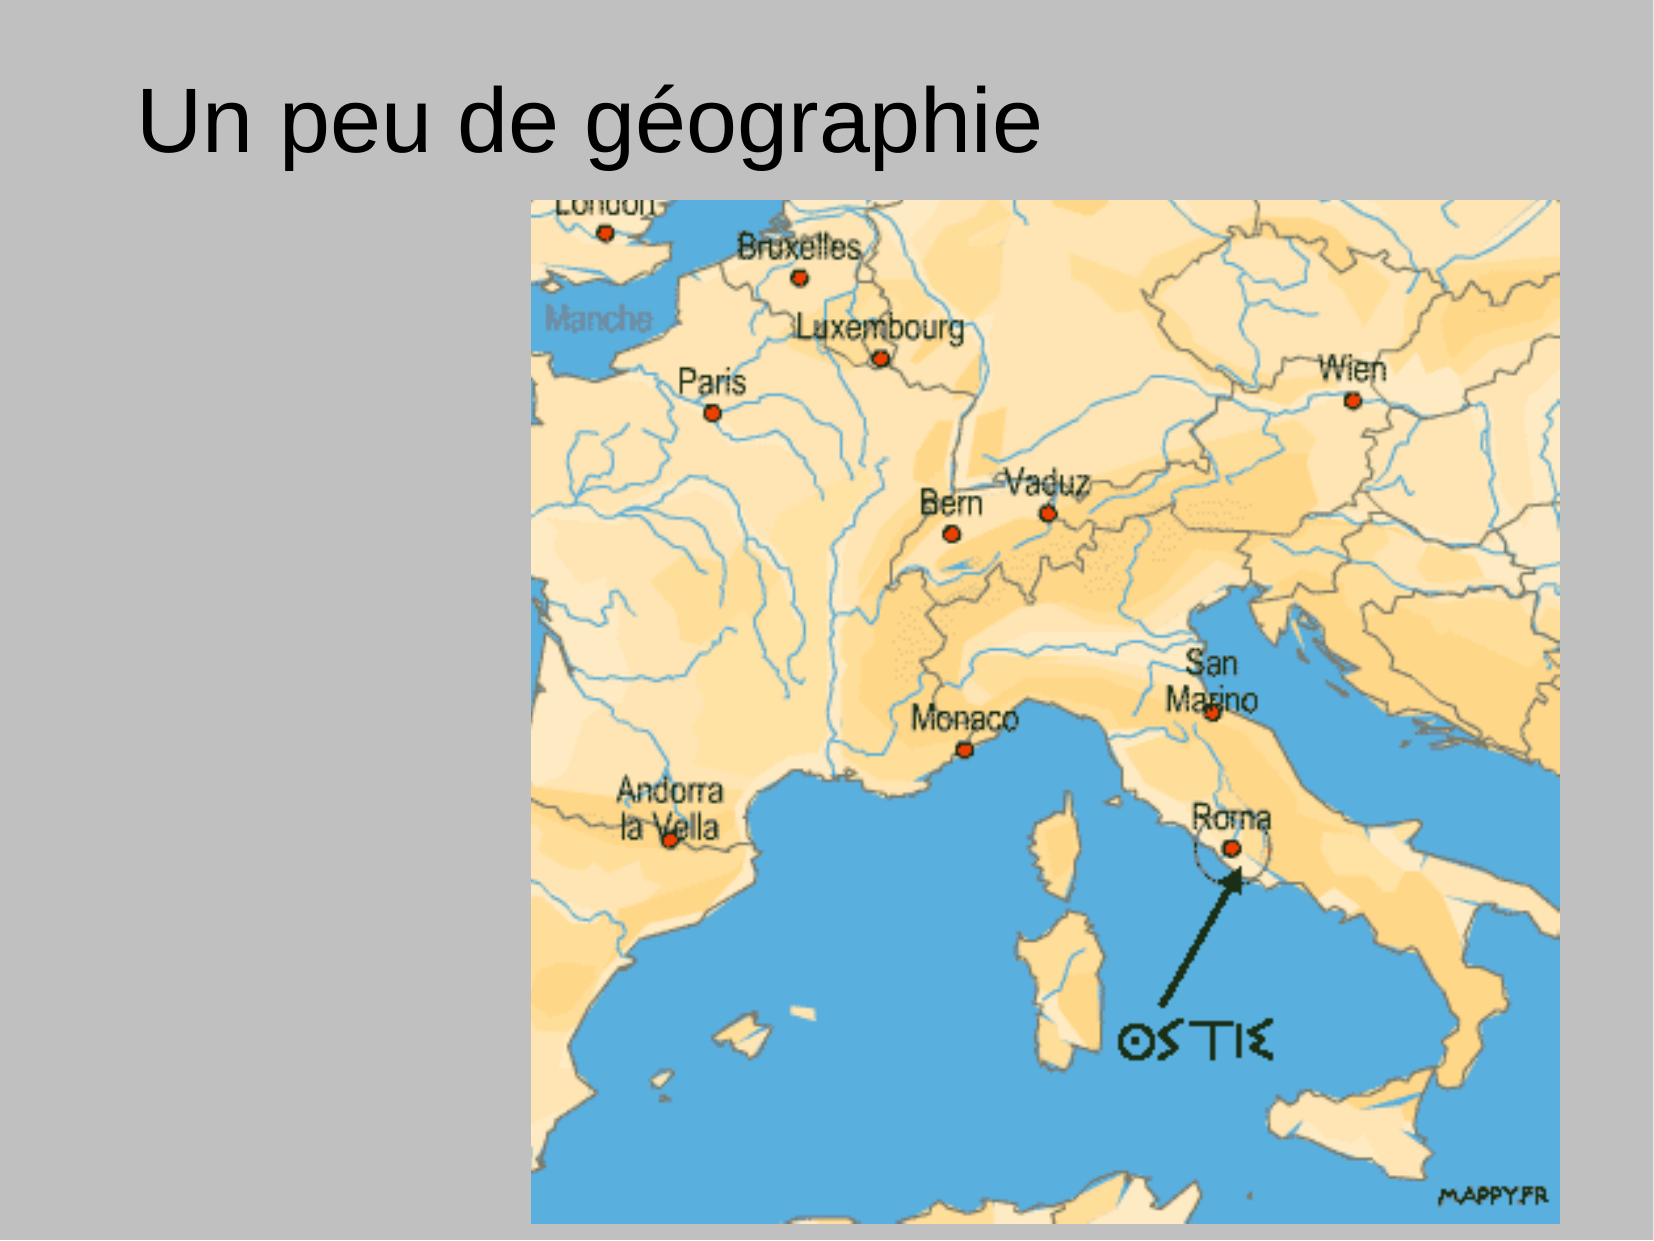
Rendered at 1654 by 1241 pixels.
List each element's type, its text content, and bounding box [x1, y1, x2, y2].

picture [531, 200, 1560, 1224]
title Un peu de géographie [0, 17, 1335, 225]
